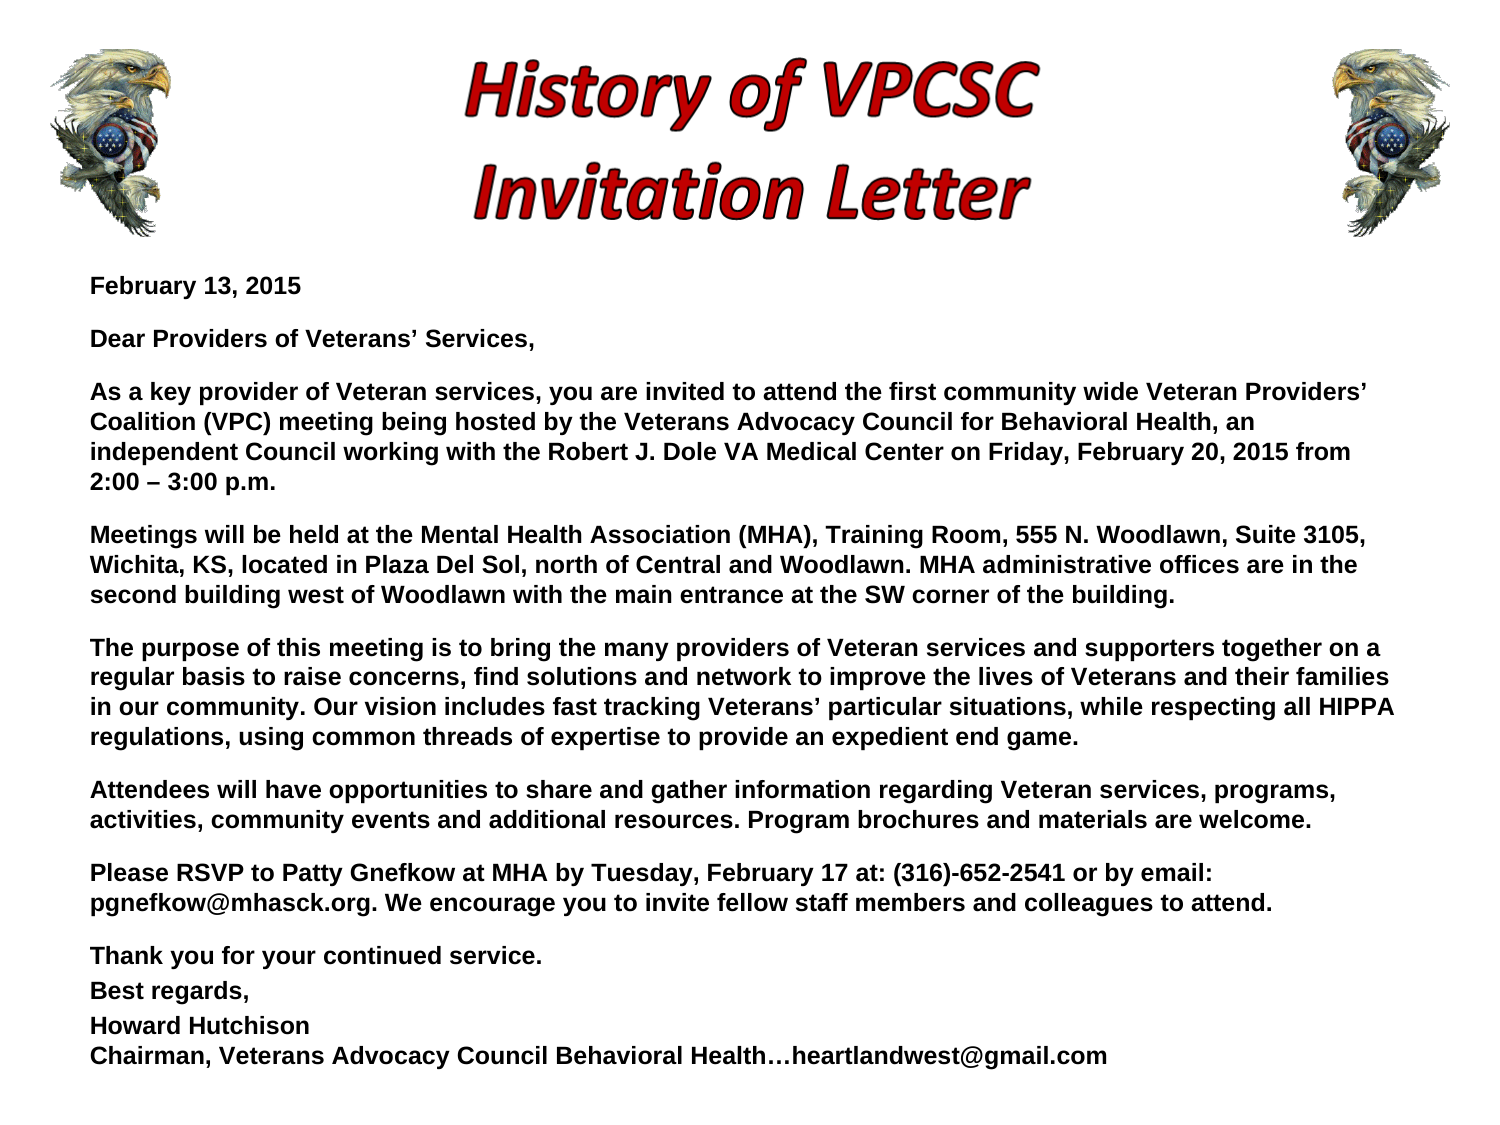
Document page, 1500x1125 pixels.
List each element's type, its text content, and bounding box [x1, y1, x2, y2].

picture [50, 10, 1450, 247]
text_box February 13, 2015 Dear Providers of Veterans’ Services, As a key provider of Veteran services, you are invited to attend the first community wide Veteran Providers’ Coalition (VPC) meeting being hosted by the Veterans Advocacy Council for Behavioral Health, an independent Council working with the Robert J. Dole VA Medical Center on Friday, February 20, 2015 from 2:00 – 3:00 p.m. Meetings will be held at the Mental Health Association (MHA), Training Room, 555 N. Woodlawn, Suite 3105, Wichita, KS, located in Plaza Del Sol, north of Central and Woodlawn. MHA administrative offices are in the second building west of Woodlawn with the main entrance at the SW corner of the building. The purpose of this meeting is to bring the many providers of Veteran services and supporters together on a regular basis to raise concerns, find solutions and network to improve the lives of Veterans and their families in our community. Our vision includes fast tracking Veterans’ particular situations, while respecting all HIPPA regulations, using common threads of expertise to provide an expedient end game. Attendees will have opportunities to share and gather information regarding Veteran services, programs, activities, community events and additional resources. Program brochures and materials are welcome. Please RSVP to Patty Gnefkow at MHA by Tuesday, February 17 at: (316)-652-2541 or by email: pgnefkow@mhasck.org. We encourage you to invite fellow staff members and colleagues to attend. Thank you for your continued service. Best regards, Howard Hutchison Chairman, Veterans Advocacy Council Behavioral Health…heartlandwest@gmail.com [75, 262, 1426, 1090]
